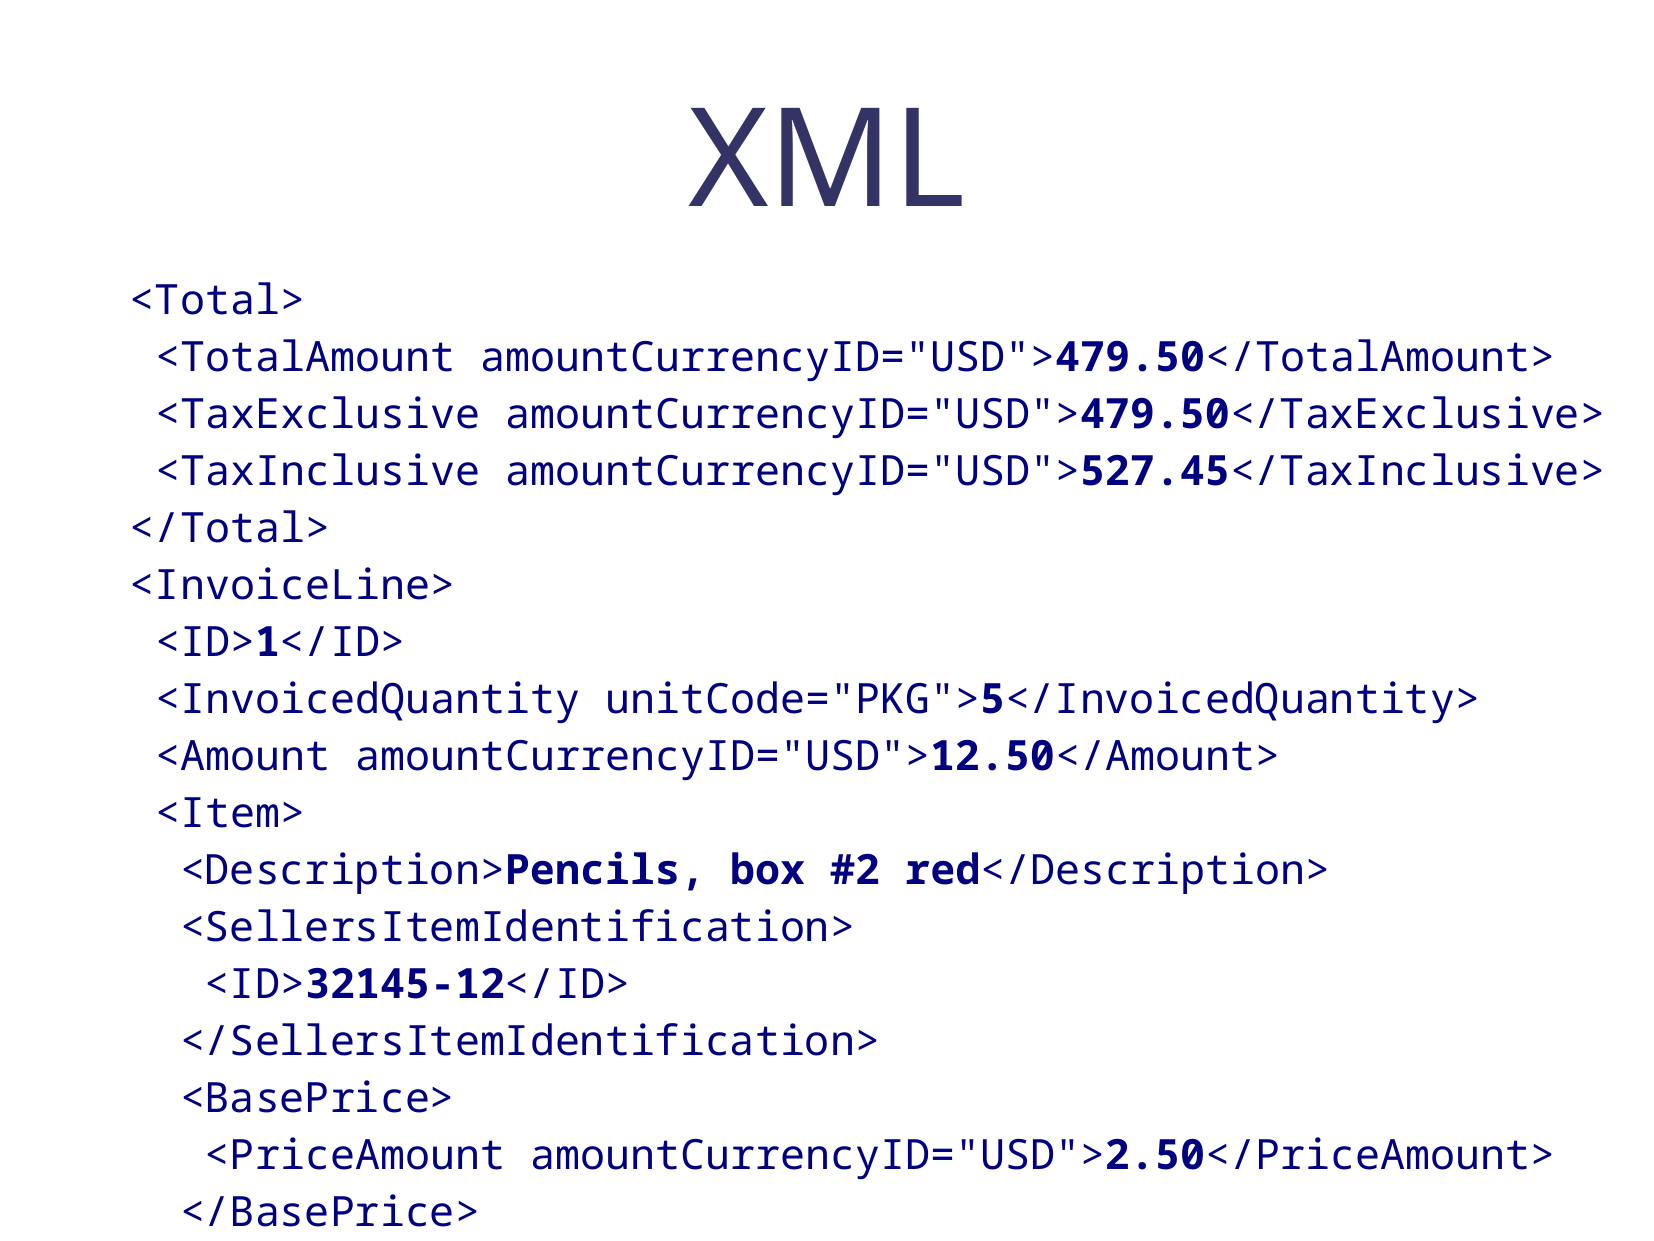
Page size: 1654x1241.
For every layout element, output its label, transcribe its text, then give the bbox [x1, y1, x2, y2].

text_box <Total> <TotalAmount amountCurrencyID="USD">479.50</TotalAmount> <TaxExclusive amountCurrencyID="USD">479.50</TaxExclusive> <TaxInclusive amountCurrencyID="USD">527.45</TaxInclusive> </Total> <InvoiceLine> <ID>1</ID> <InvoicedQuantity unitCode="PKG">5</InvoicedQuantity> <Amount amountCurrencyID="USD">12.50</Amount> <Item> <Description>Pencils, box #2 red</Description> <SellersItemIdentification> <ID>32145-12</ID> </SellersItemIdentification> <BasePrice> <PriceAmount amountCurrencyID="USD">2.50</PriceAmount> </BasePrice> </Item> </InvoiceLine> <InvoiceLine> ... [90, 262, 1654, 1241]
title XML [82, 56, 1571, 250]
